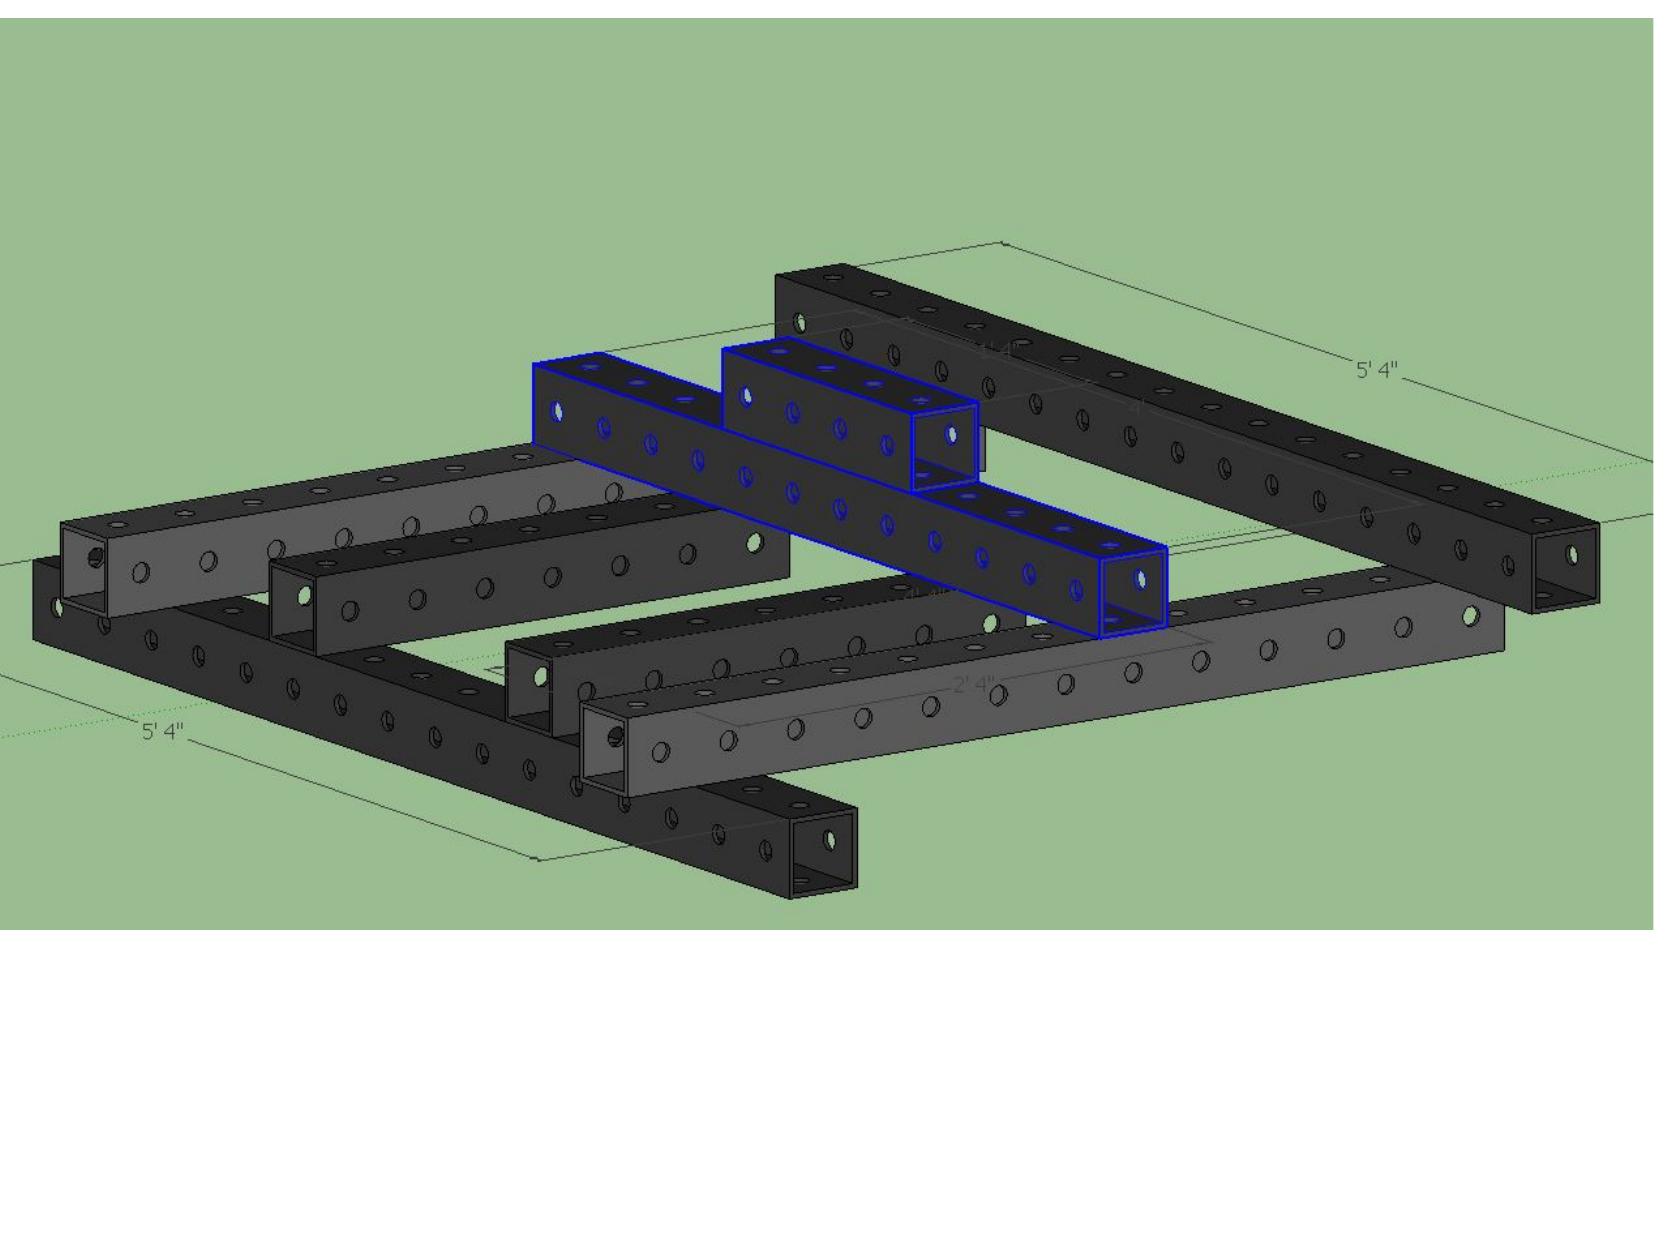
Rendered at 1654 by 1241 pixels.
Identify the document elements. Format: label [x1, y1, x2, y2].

picture [0, 18, 1654, 931]
